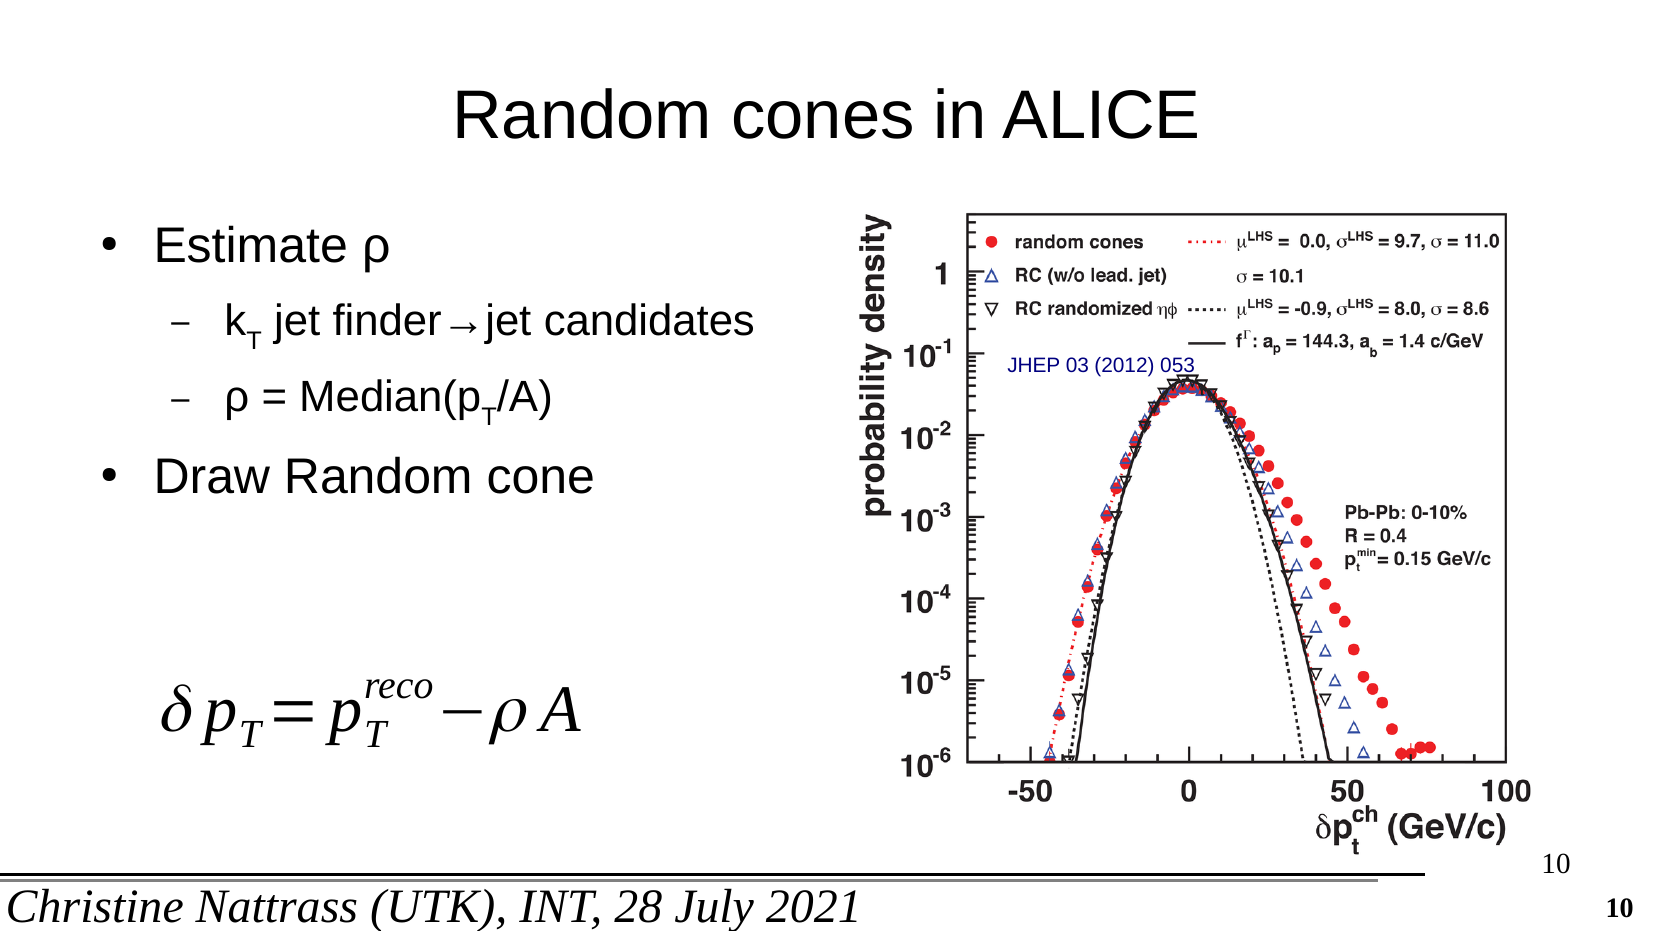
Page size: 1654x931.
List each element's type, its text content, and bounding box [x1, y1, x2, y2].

title Random cones in ALICE [82, 37, 1571, 193]
list Estimate ρ kT jet finder→jet candidates ρ = Median(pT/A) Draw Random cone [82, 217, 809, 758]
chart [150, 662, 591, 756]
text_box JHEP 03 (2012) 053 [992, 346, 1210, 385]
picture [858, 212, 1531, 856]
